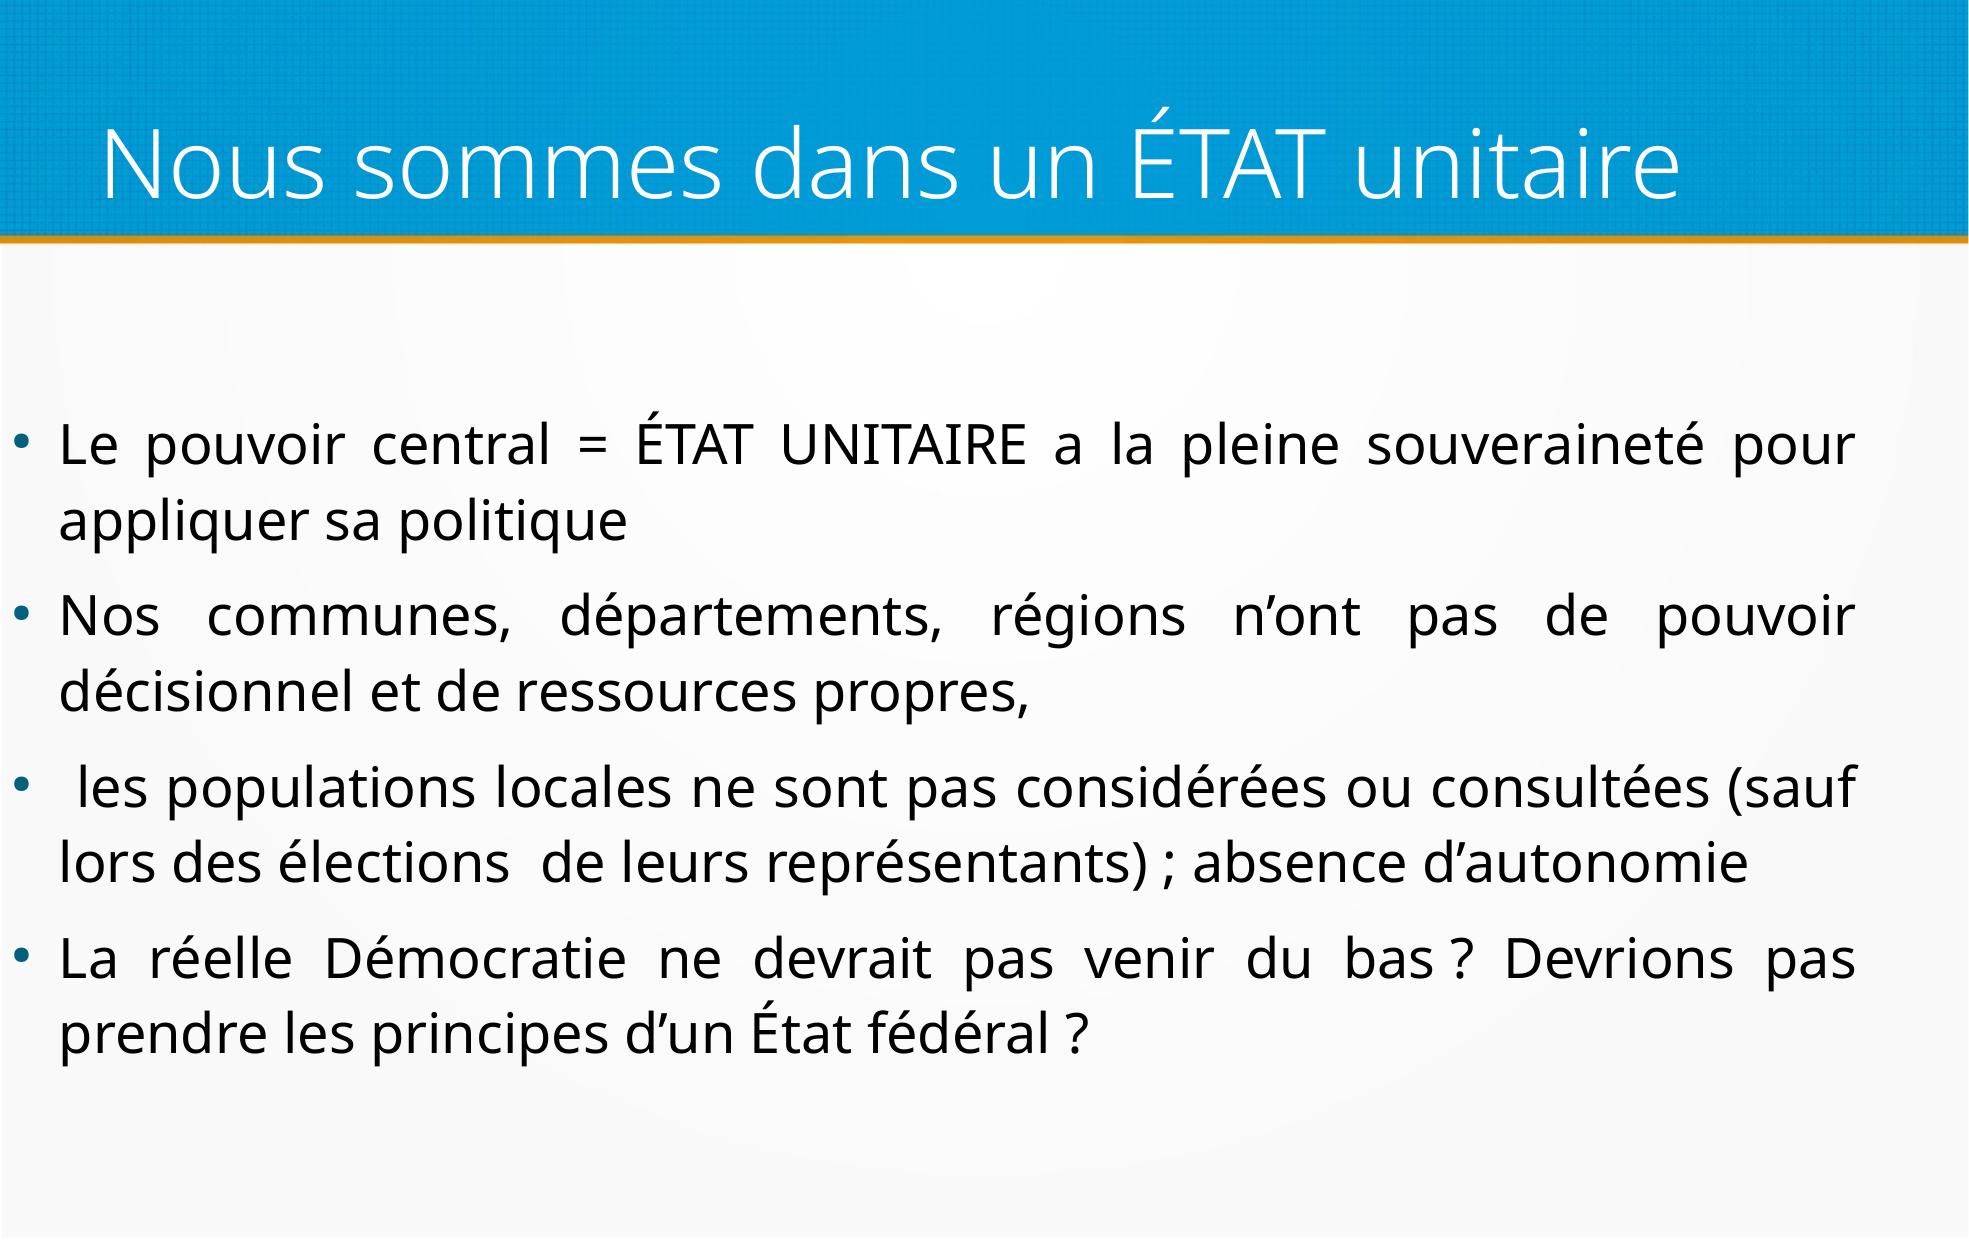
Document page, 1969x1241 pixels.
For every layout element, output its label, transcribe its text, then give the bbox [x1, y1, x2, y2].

picture [0, 233, 1969, 1241]
title Nous sommes dans un ÉTAT unitaire [98, 19, 1870, 227]
list Le pouvoir central = ÉTAT UNITAIRE a la pleine souveraineté pour appliquer sa politique Nos communes, départements, régions n’ont pas de pouvoir décisionnel et de ressources propres, les populations locales ne sont pas considérées ou consultées (sauf lors des élections de leurs représentants) ; absence d’autonomie La réelle Démocratie ne devrait pas venir du bas ? Devrions pas prendre les principes d’un État fédéral ? [11, 315, 1860, 1081]
